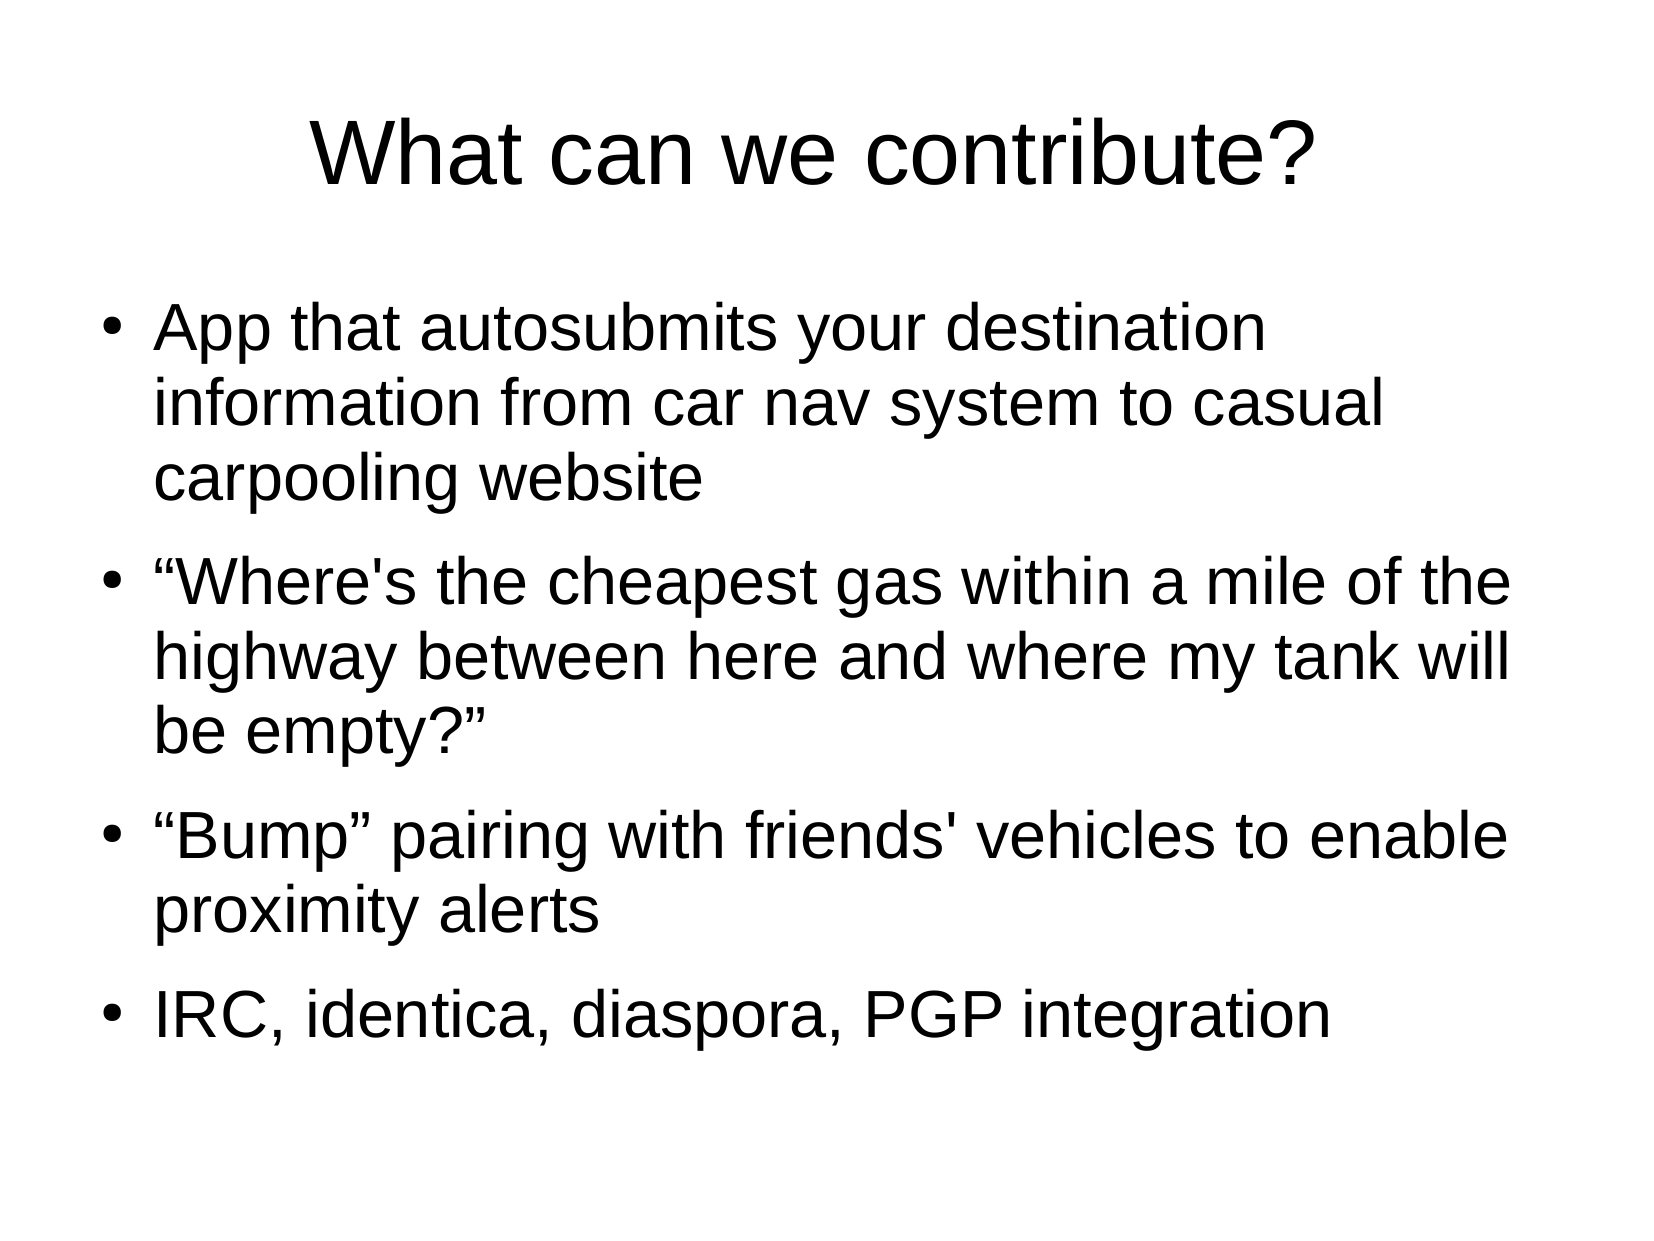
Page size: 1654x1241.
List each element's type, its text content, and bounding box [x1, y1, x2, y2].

title What can we contribute? [82, 49, 1571, 257]
list App that autosubmits your destination information from car nav system to casual carpooling website “Where's the cheapest gas within a mile of the highway between here and where my tank will be empty?” “Bump” pairing with friends' vehicles to enable proximity alerts IRC, identica, diaspora, PGP integration [82, 290, 1571, 1109]
